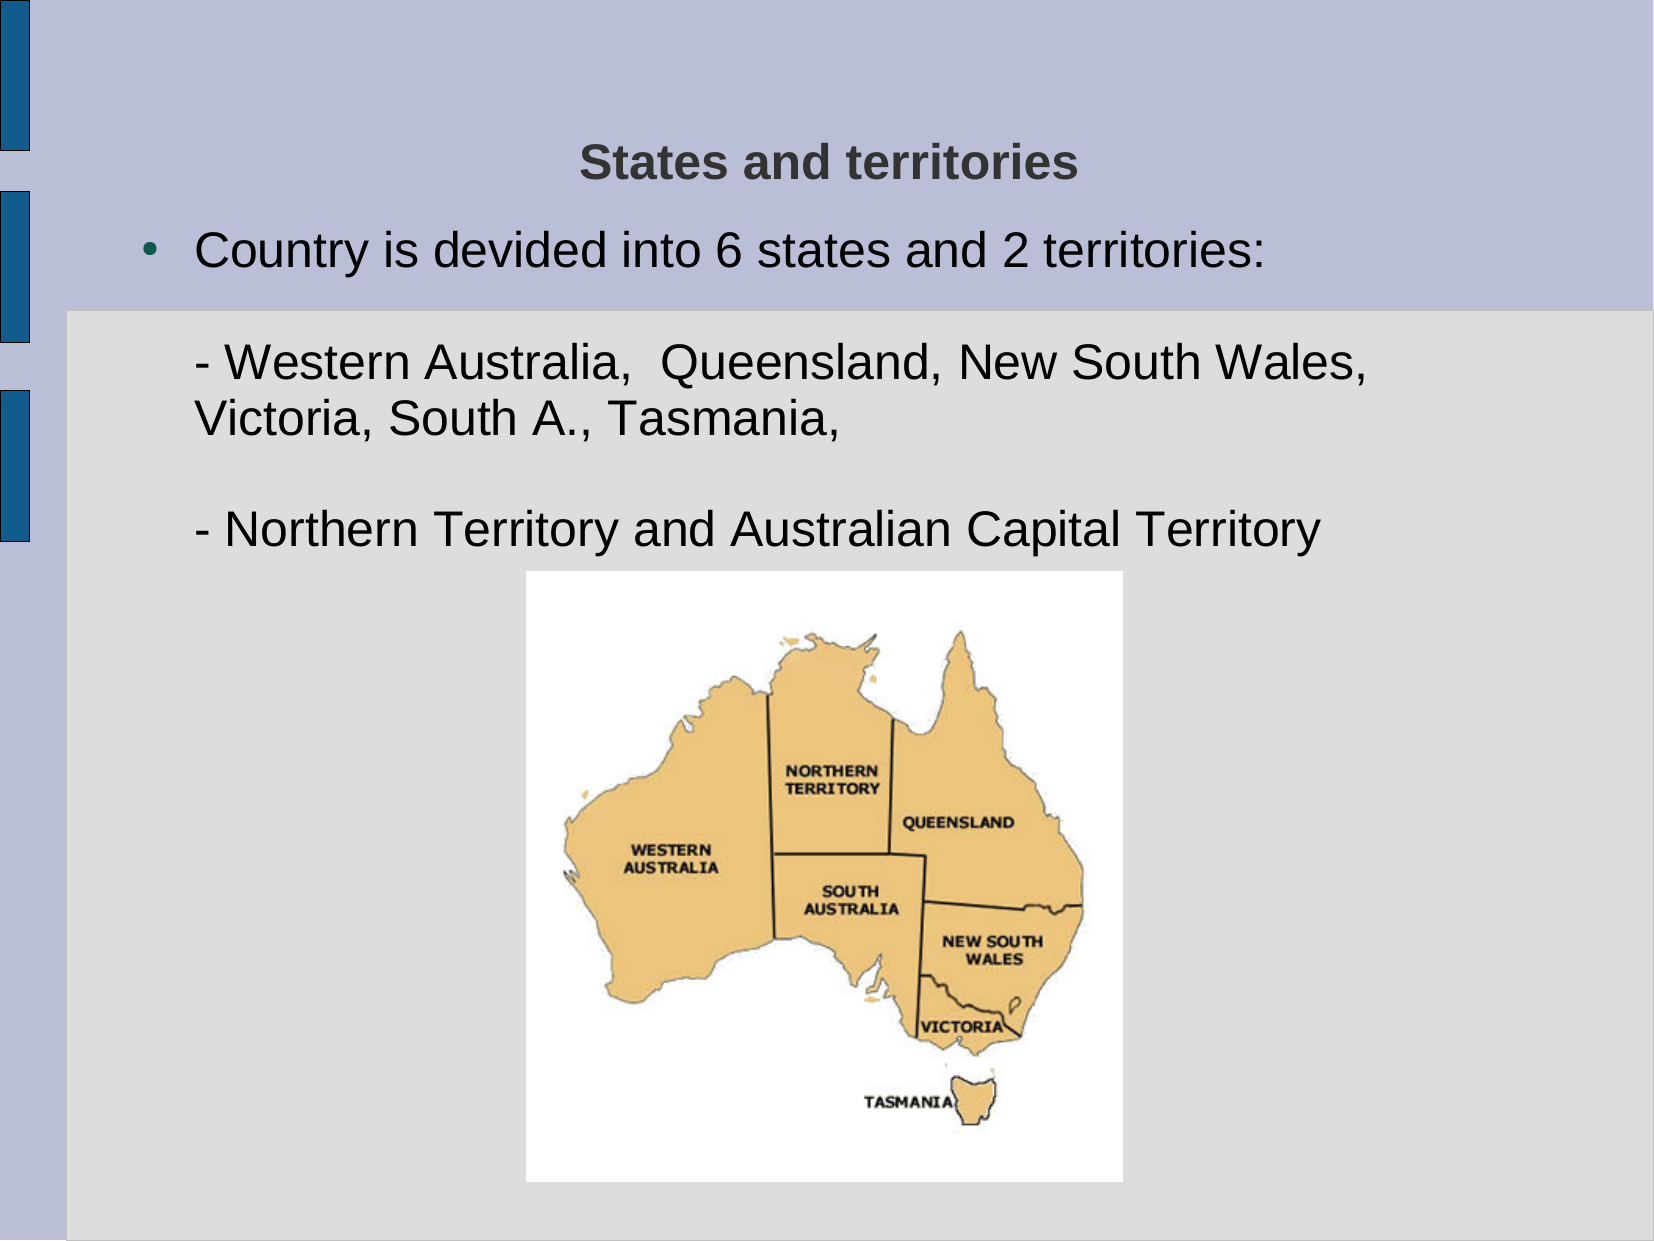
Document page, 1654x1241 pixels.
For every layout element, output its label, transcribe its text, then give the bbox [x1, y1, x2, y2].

picture [526, 571, 1123, 1182]
title States and territories [123, 58, 1536, 222]
list Country is devided into 6 states and 2 territories: - Western Australia, Queensland, New South Wales, Victoria, South A., Tasmania, - Northern Territory and Australian Capital Territory [123, 222, 1536, 1004]
